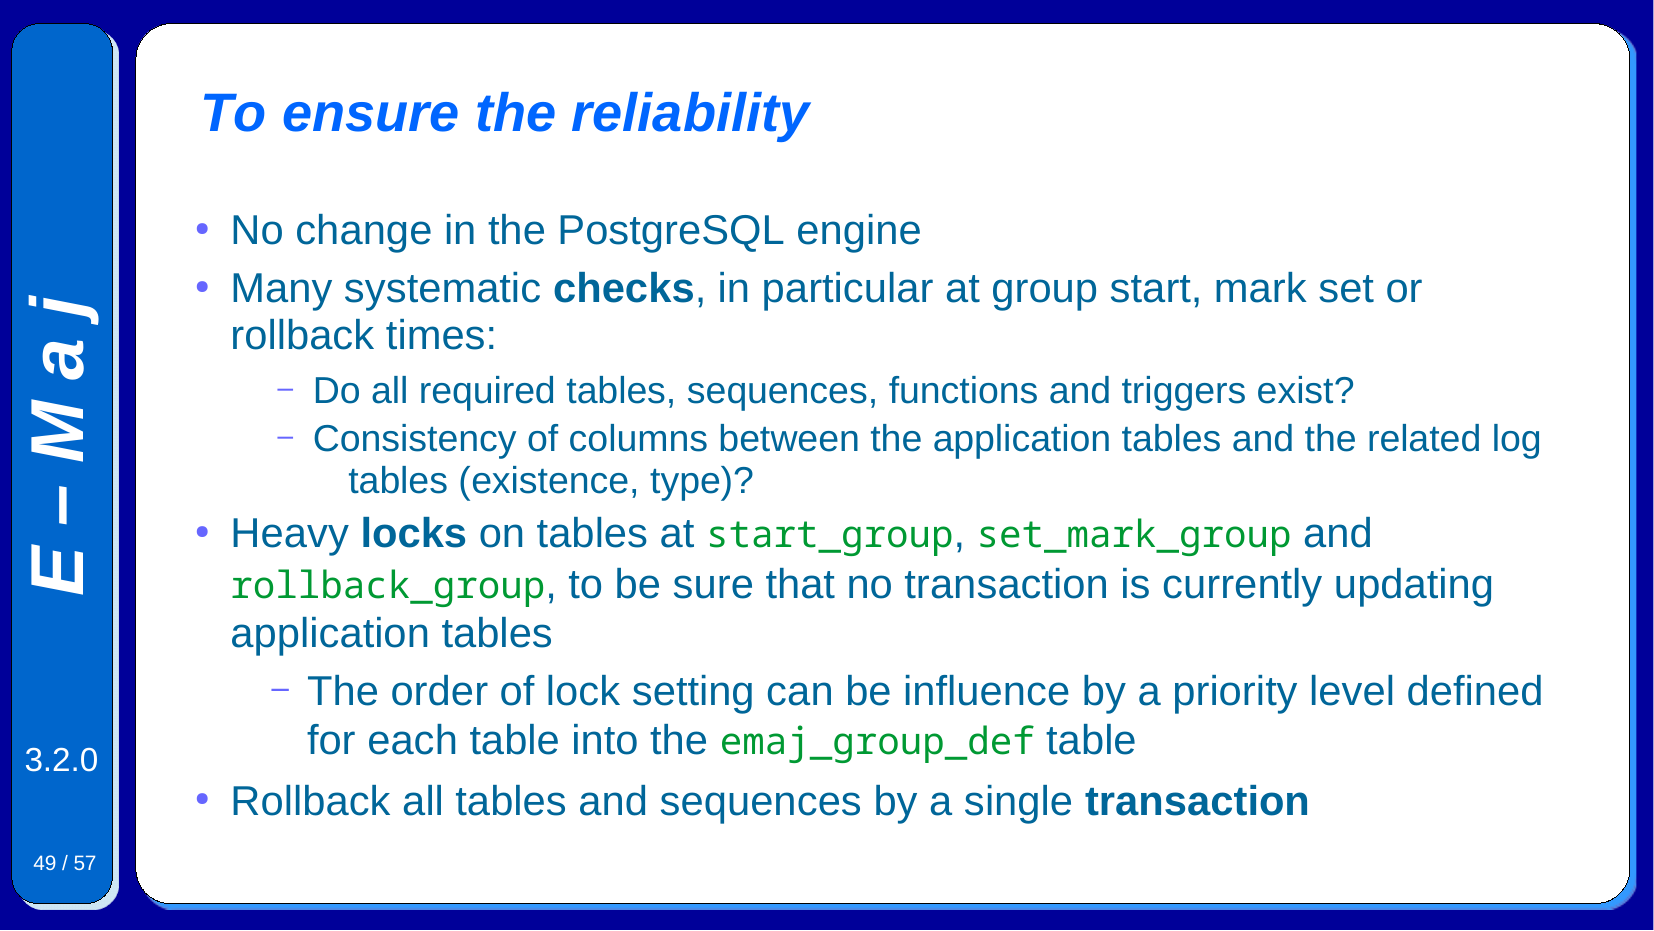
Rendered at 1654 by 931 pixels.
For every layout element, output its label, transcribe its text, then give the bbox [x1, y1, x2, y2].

title To ensure the reliability [200, 34, 1575, 191]
list No change in the PostgreSQL engine Many systematic checks, in particular at group start, mark set or rollback times: Do all required tables, sequences, functions and triggers exist? Consistency of columns between the application tables and the related log tables (existence, type)? Heavy locks on tables at start_group, set_mark_group and rollback_group, to be sure that no transaction is currently updating application tables The order of lock setting can be influence by a priority level defined for each table into the emaj_group_def table Rollback all tables and sequences by a single transaction [177, 206, 1587, 827]
